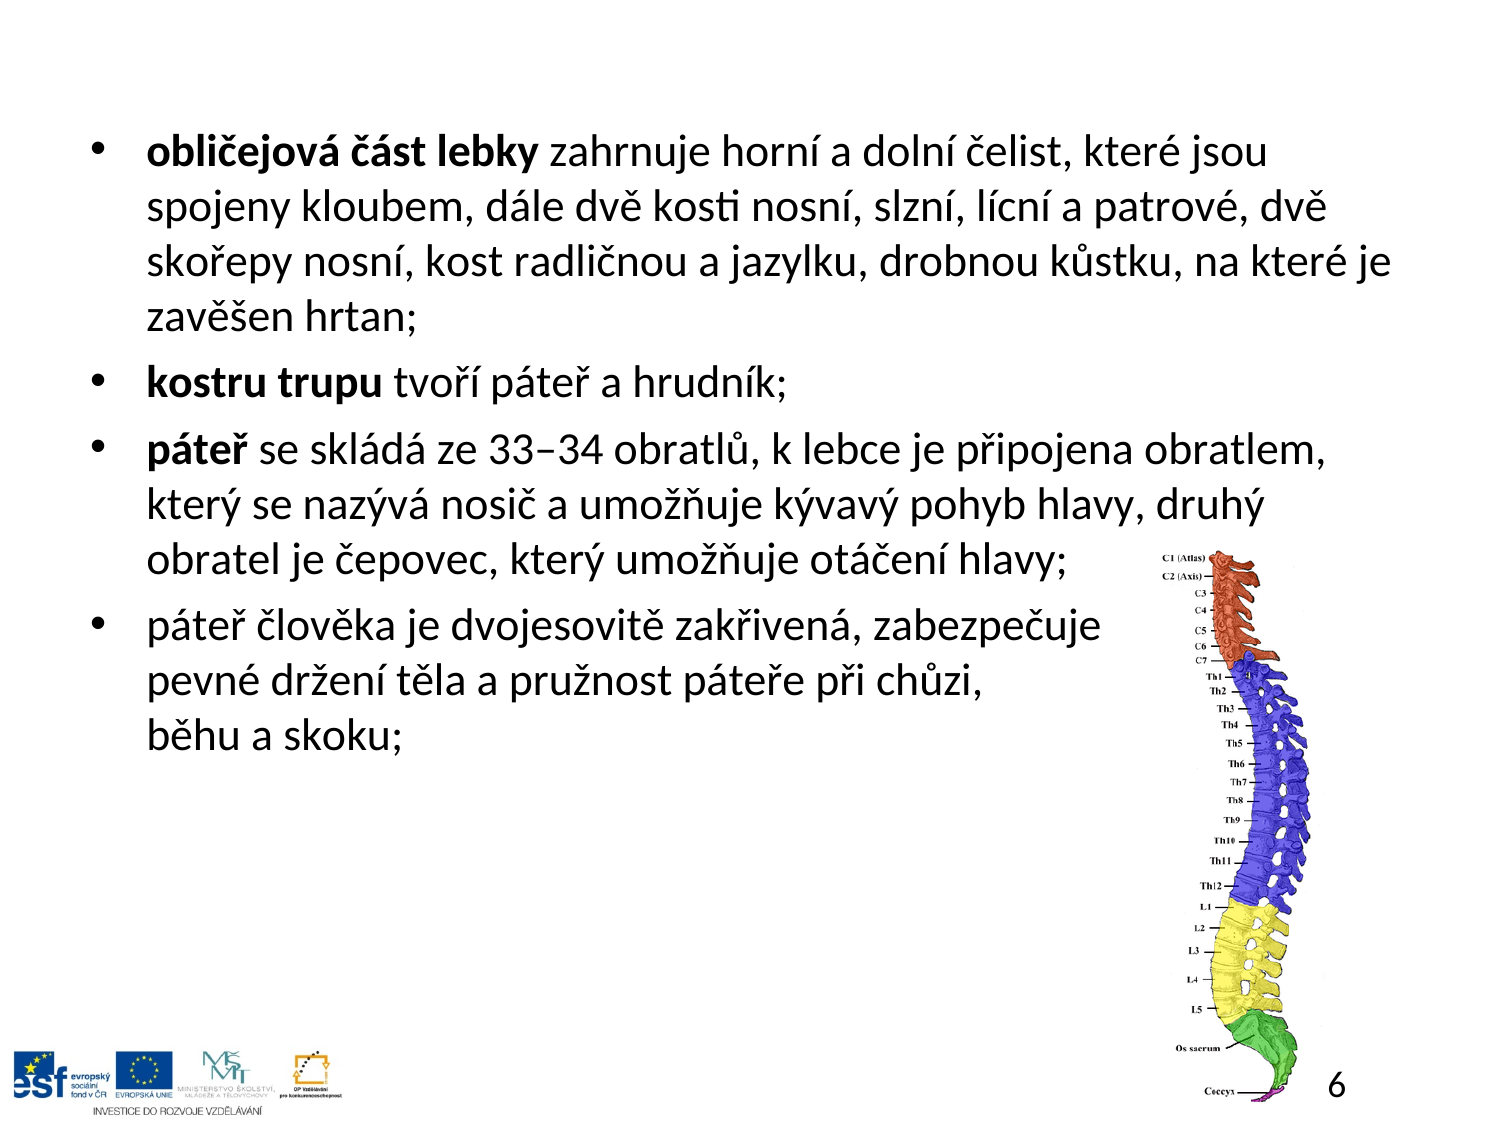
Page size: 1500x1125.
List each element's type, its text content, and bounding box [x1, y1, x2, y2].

list obličejová část lebky zahrnuje horní a dolní čelist, které jsou spojeny kloubem, dále dvě kosti nosní, slzní, lícní a patrové, dvě skořepy nosní, kost radličnou a jazylku, drobnou kůstku, na které je zavěšen hrtan; kostru trupu tvoří páteř a hrudník; páteř se skládá ze 33–34 obratlů, k lebce je připojena obratlem, který se nazývá nosič a umožňuje kývavý pohyb hlavy, druhý obratel je čepovec, který umožňuje otáčení hlavy; páteř člověka je dvojesovitě zakřivená, zabezpečuje pevné držení těla a pružnost páteře při chůzi, běhu a skoku; [75, 113, 1426, 856]
text_box 6 [1312, 1052, 1372, 1114]
picture [0, 1035, 351, 1125]
picture [1160, 538, 1325, 1103]
